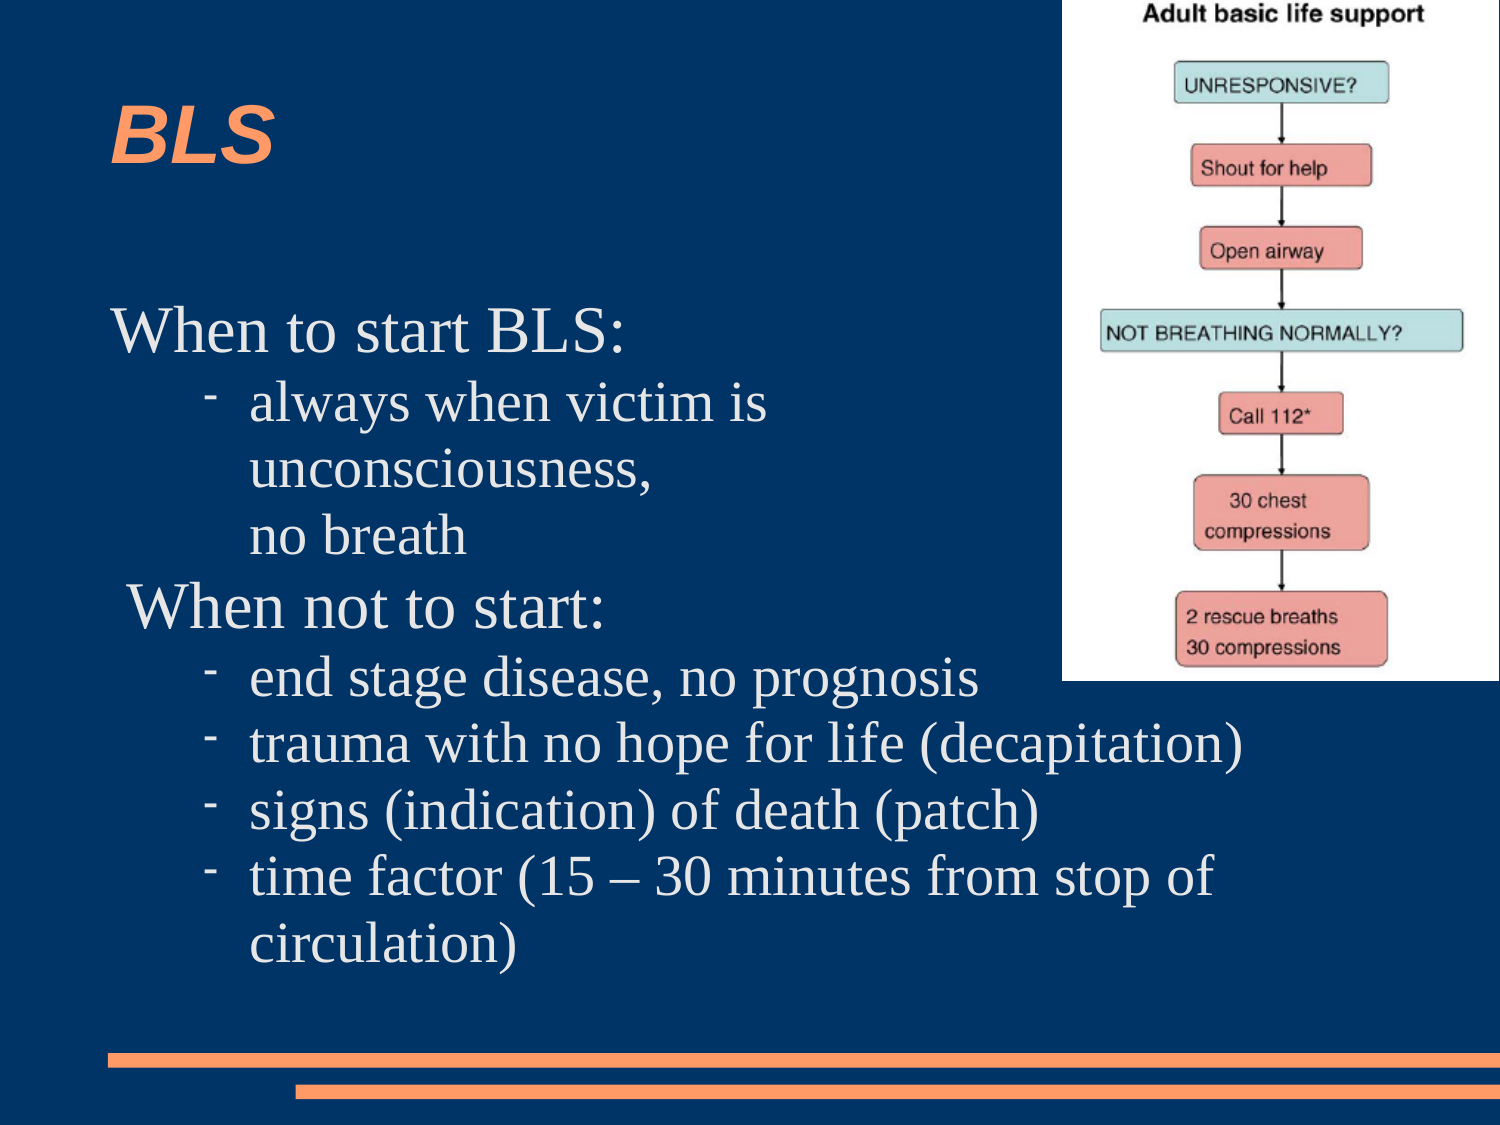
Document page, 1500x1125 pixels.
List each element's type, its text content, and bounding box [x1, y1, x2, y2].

title BLS [110, 49, 1062, 223]
list When to start BLS: always when victim is unconsciousness, no breath When not to start: end stage disease, no prognosis trauma with no hope for life (decapitation) signs (indication) of death (patch) time factor (15 – 30 minutes from stop of circulation) [110, 292, 1416, 1013]
picture [1062, 0, 1499, 681]
